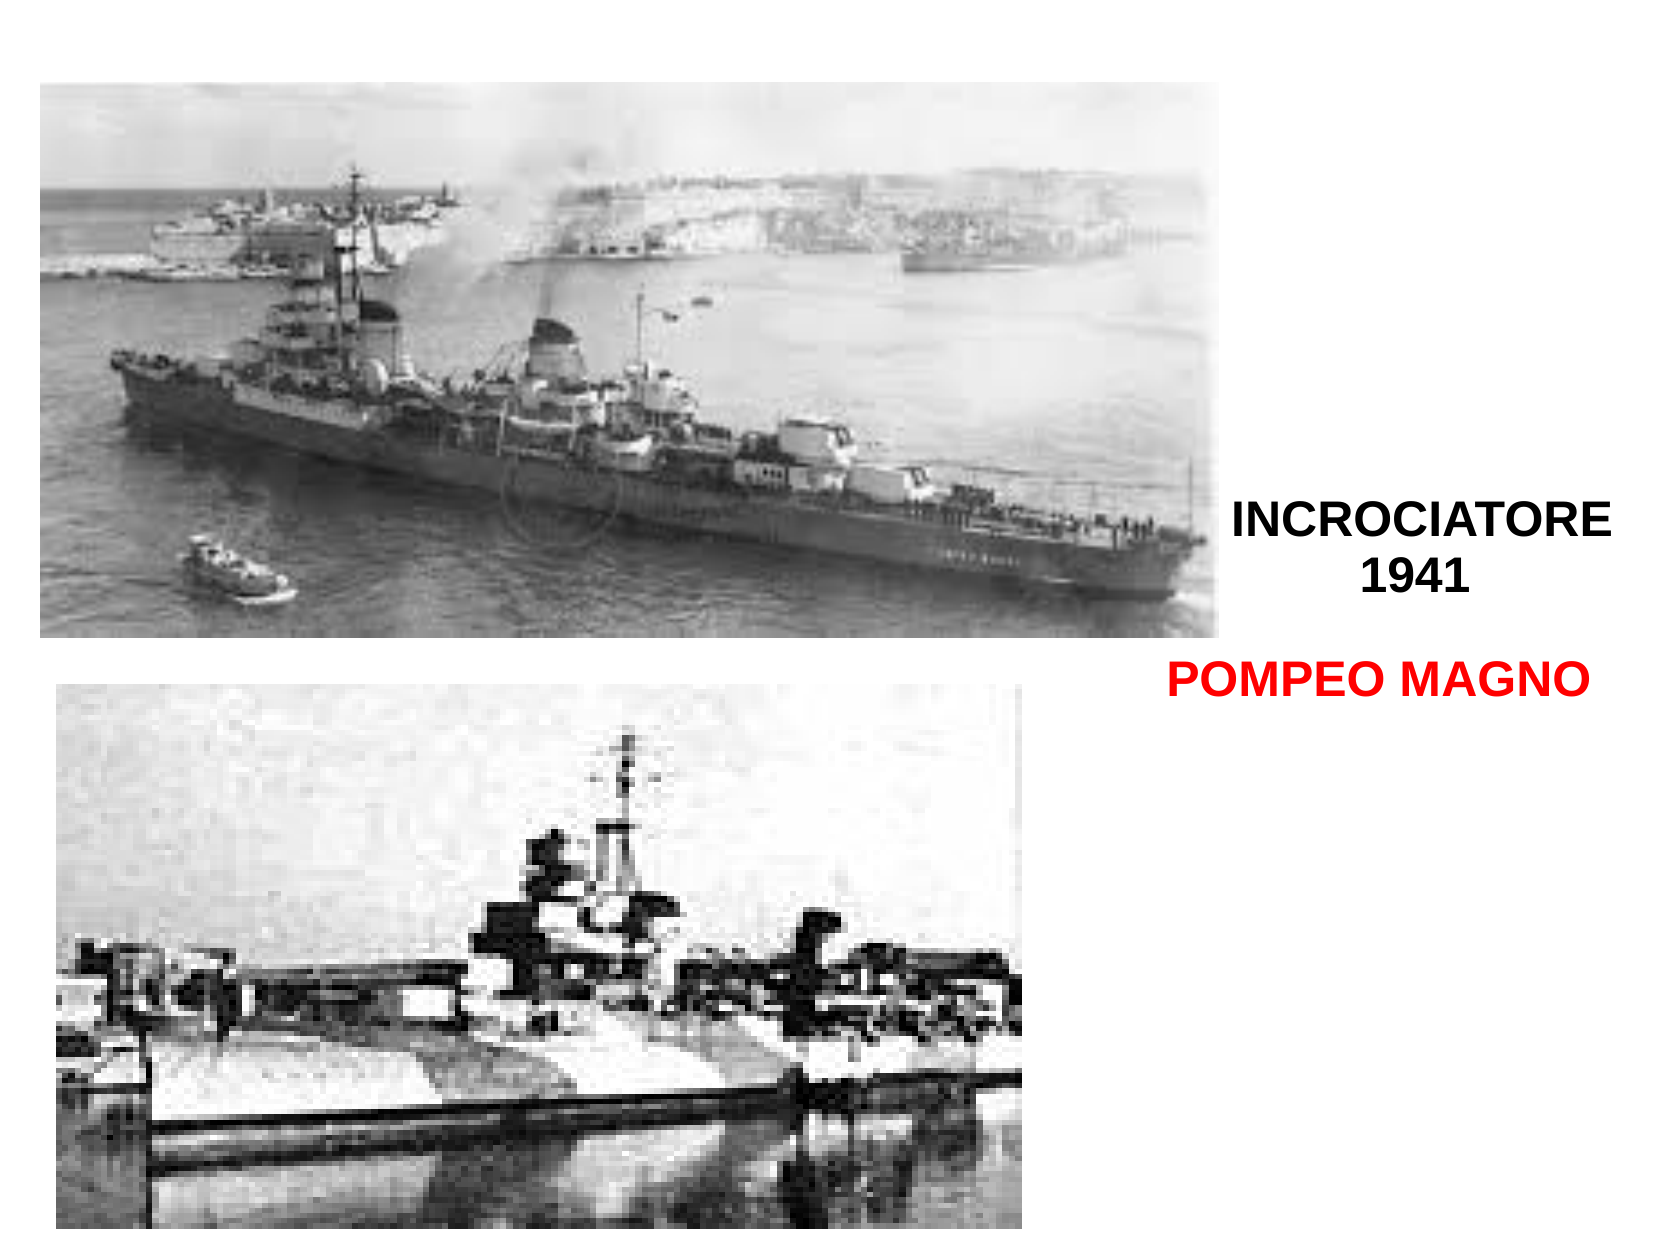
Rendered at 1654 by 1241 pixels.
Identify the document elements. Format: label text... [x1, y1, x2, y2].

picture [56, 684, 1022, 1229]
text_box INCROCIATORE 1941 [1216, 484, 1628, 723]
text_box POMPEO MAGNO [1151, 643, 1607, 715]
picture [40, 82, 1219, 638]
